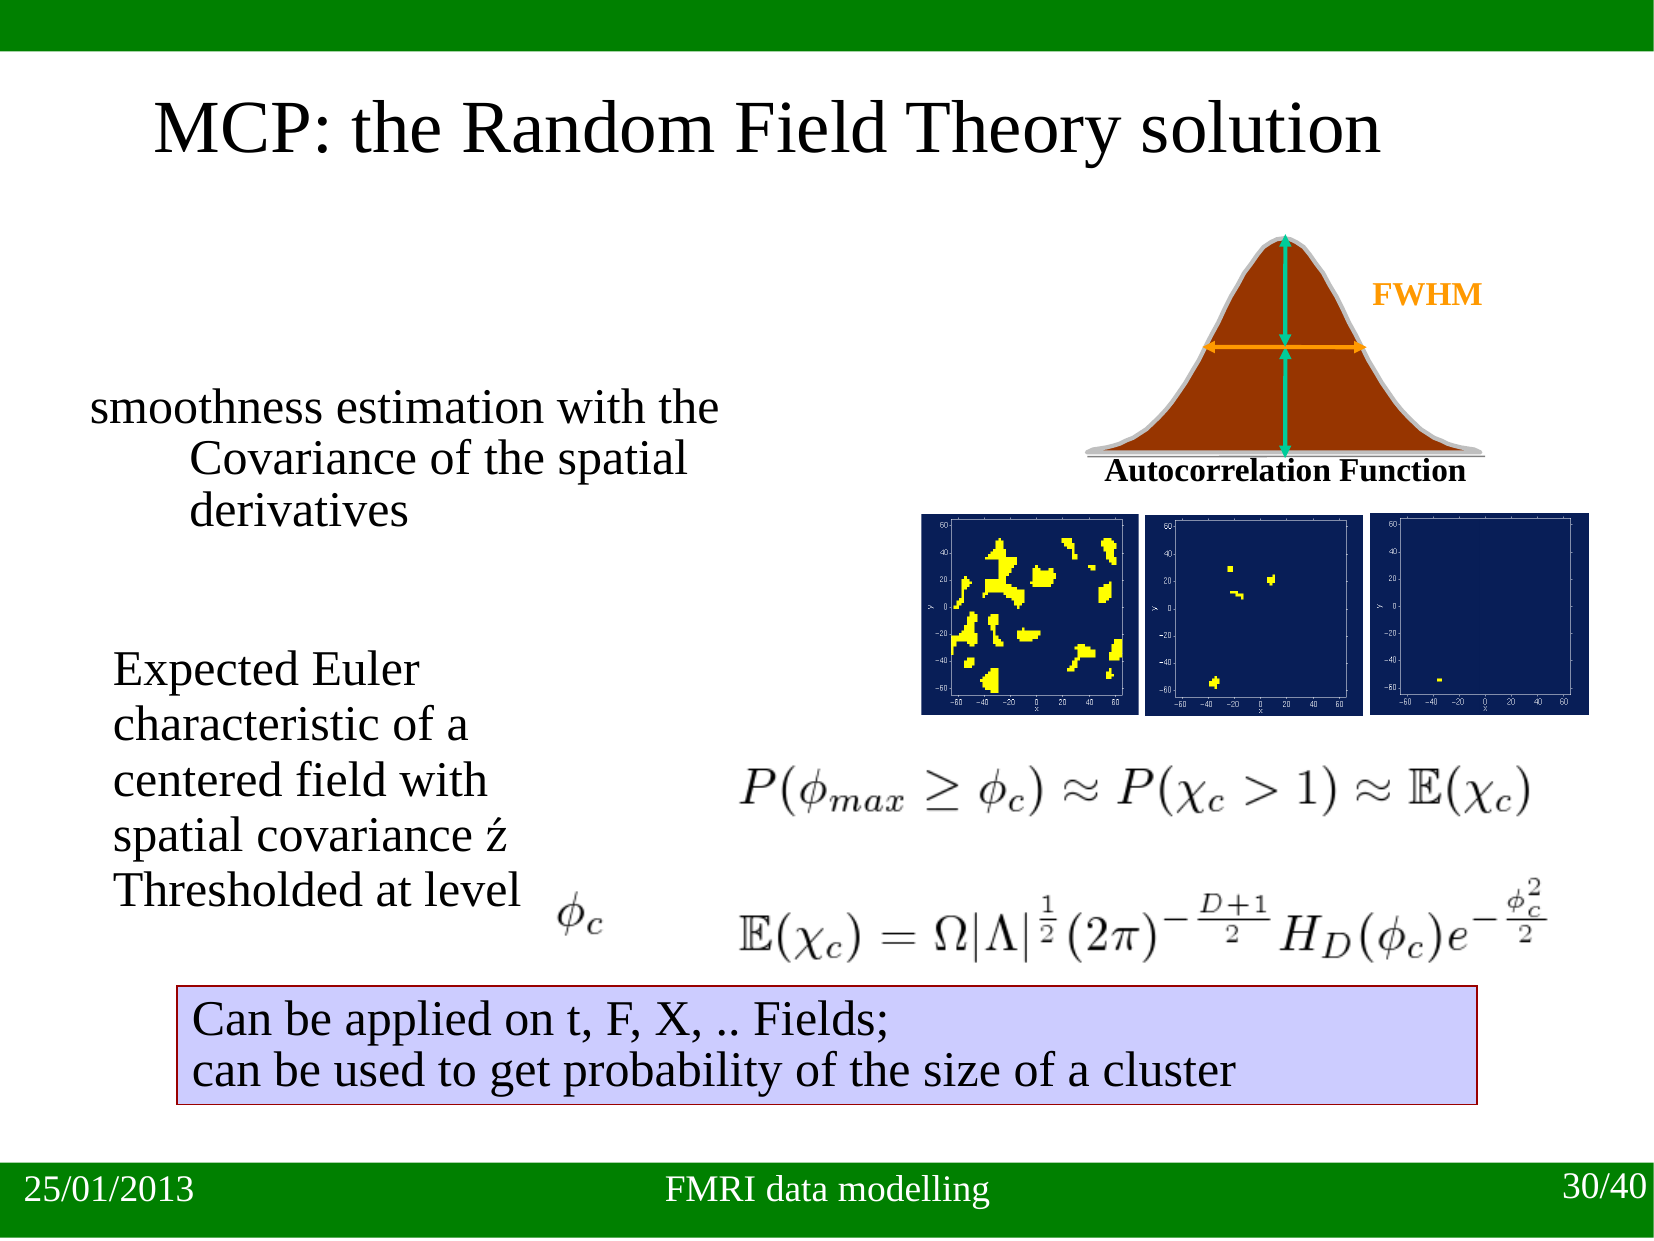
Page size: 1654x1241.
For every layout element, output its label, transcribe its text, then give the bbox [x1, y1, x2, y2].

text_box MCP: the Random Field Theory solution [130, 64, 1406, 195]
picture [730, 742, 1537, 845]
text_box [1211, 241, 1283, 344]
text_box Expected Euler characteristic of a centered field with spatial covariance  Thresholded at level [98, 633, 607, 925]
text_box Autocorrelation Function [1004, 446, 1568, 497]
text_box Can be applied on t, F, X, .. Fields; can be used to get probability of the size of a cluster [177, 986, 1477, 1105]
picture [730, 875, 1604, 977]
text_box [1288, 350, 1445, 446]
text_box [1288, 243, 1356, 345]
picture [921, 514, 1139, 715]
picture [551, 879, 613, 947]
text_box smoothness estimation with the Covariance of the spatial derivatives [74, 374, 863, 544]
text_box FWHM [1357, 270, 1632, 321]
picture [1145, 515, 1369, 716]
picture [1370, 513, 1589, 715]
text_box [1122, 350, 1283, 446]
